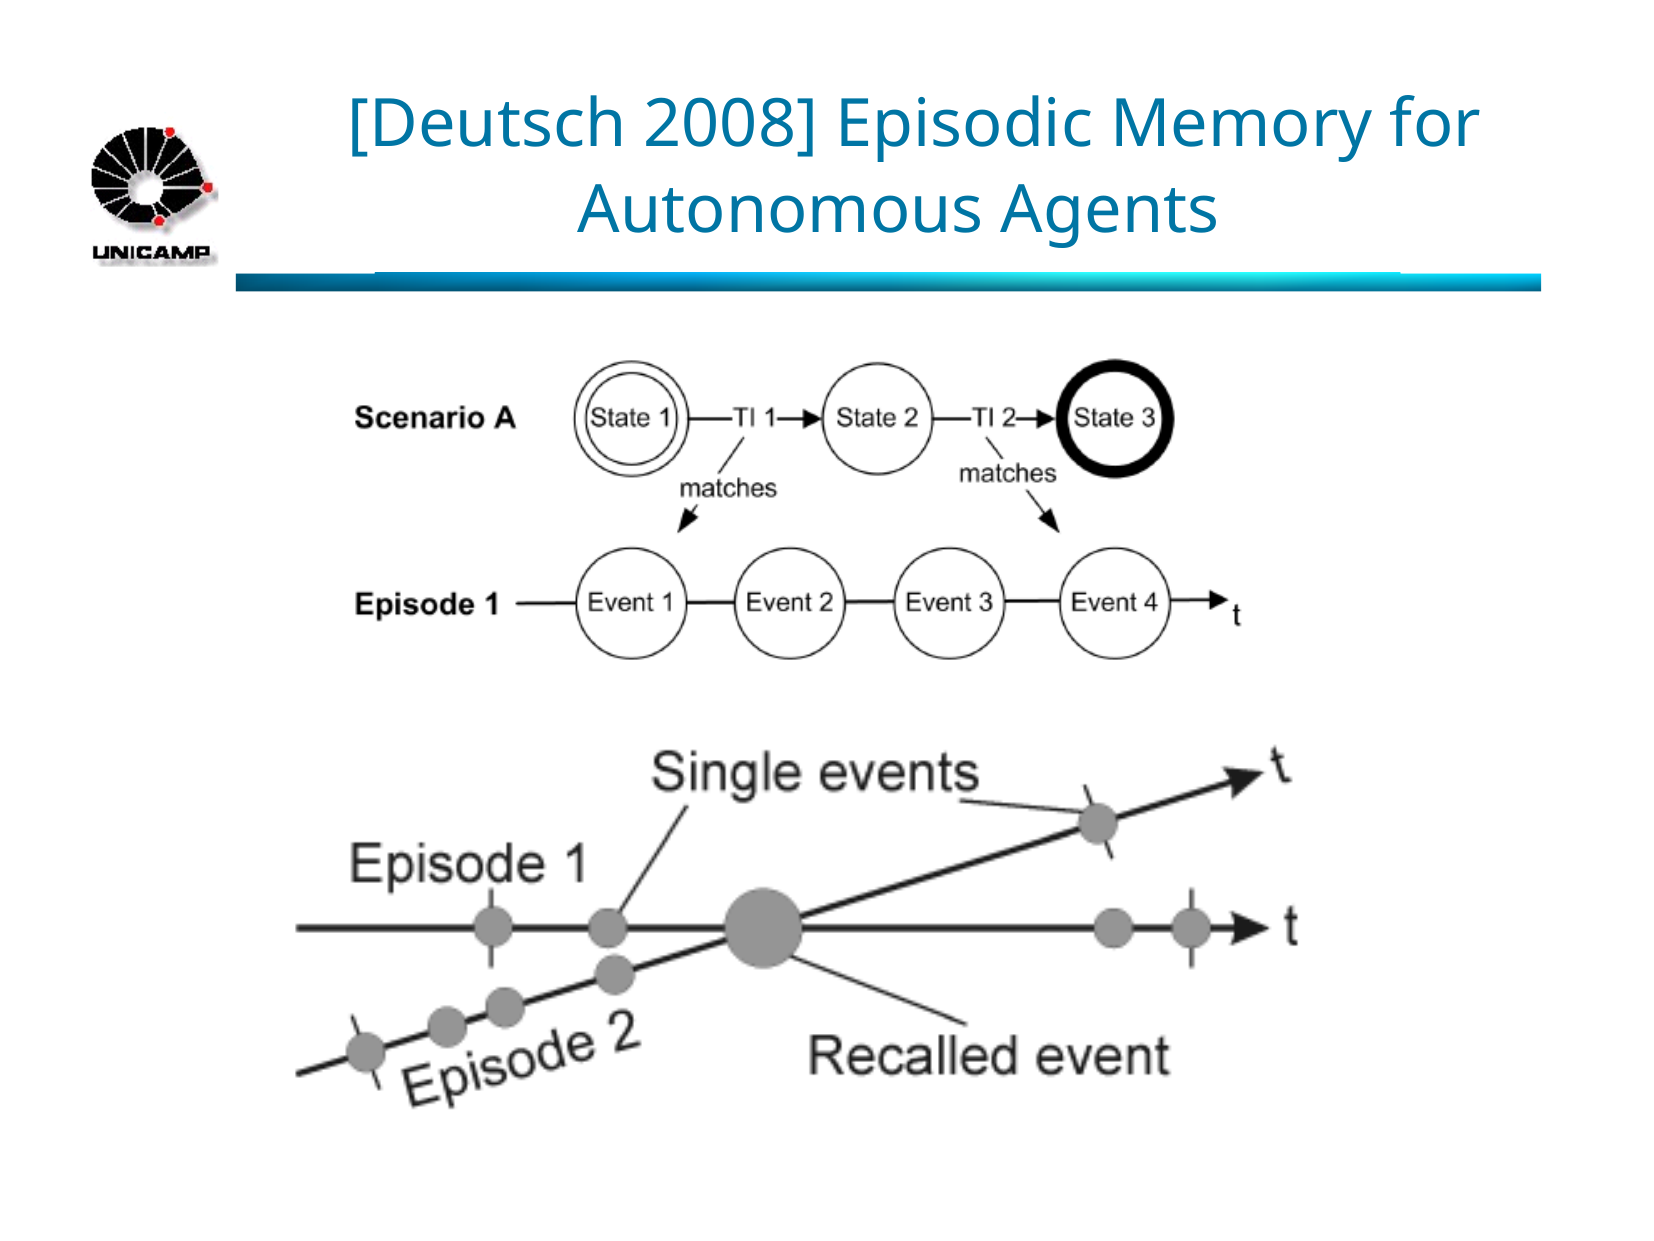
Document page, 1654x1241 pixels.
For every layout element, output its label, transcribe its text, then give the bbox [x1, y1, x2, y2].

picture [125, 272, 1654, 295]
picture [265, 738, 1364, 1141]
picture [324, 354, 1265, 680]
title [Deutsch 2008] Episodic Memory for Autonomous Agents [264, 42, 1534, 250]
